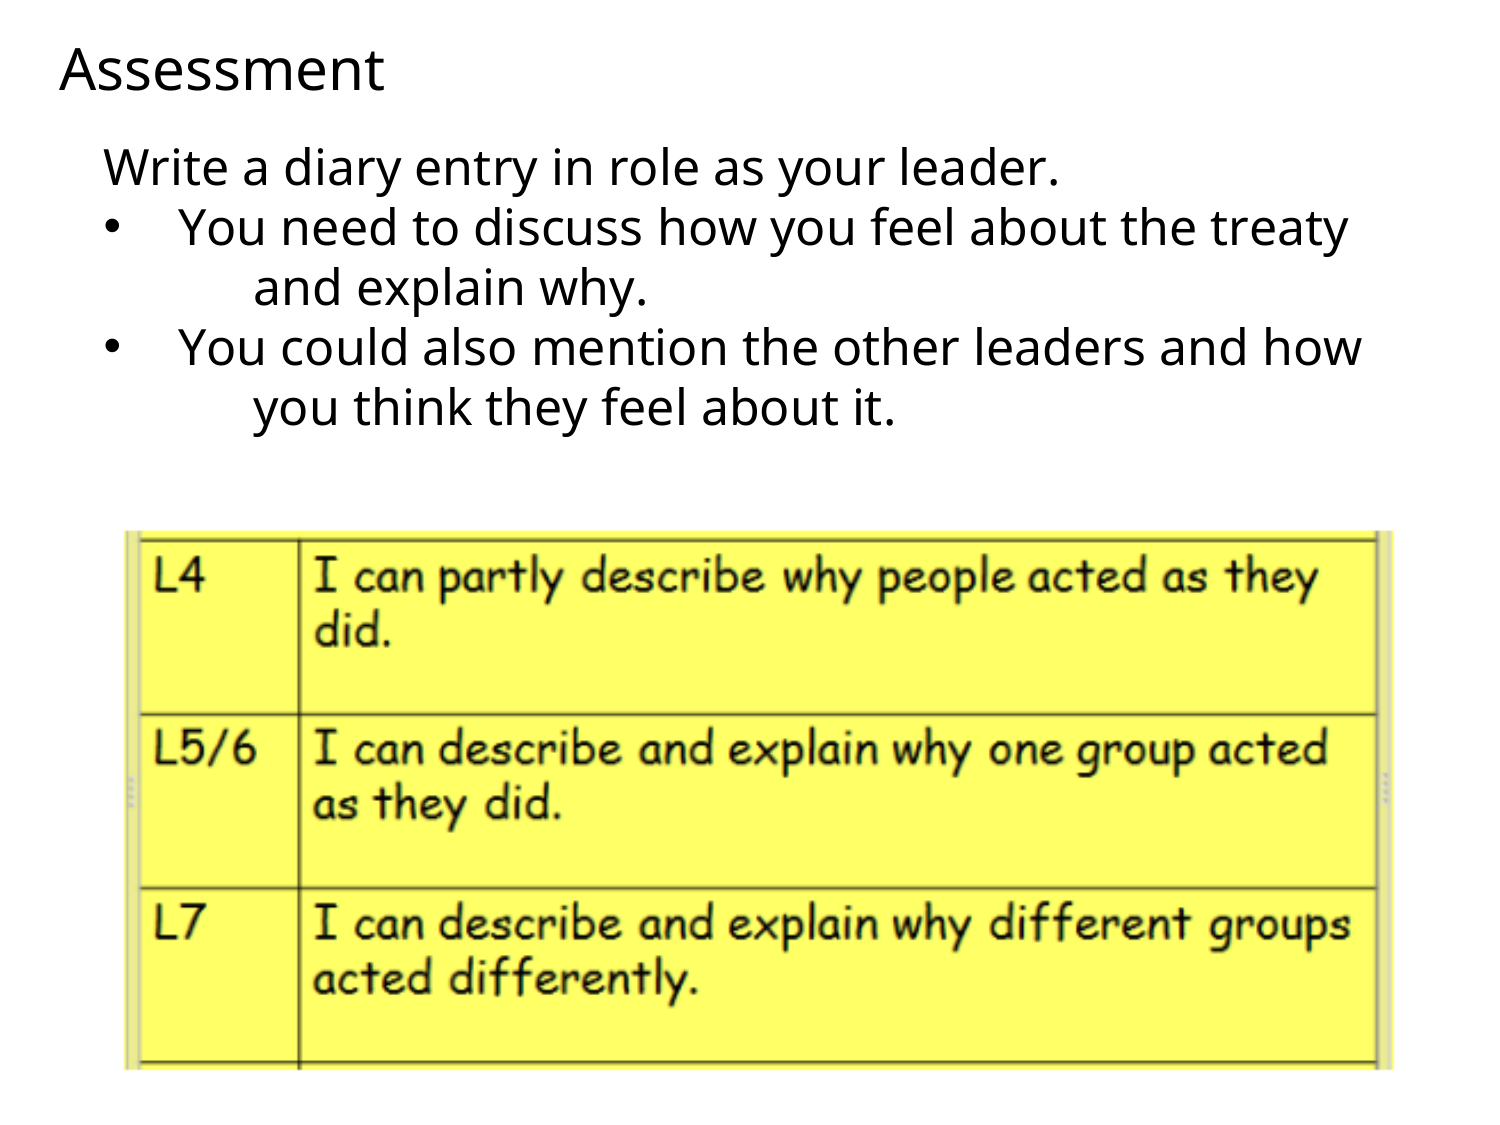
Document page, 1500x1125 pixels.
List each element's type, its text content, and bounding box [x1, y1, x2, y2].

text_box Write a diary entry in role as your leader. You need to discuss how you feel about the treaty and explain why. You could also mention the other leaders and how you think they feel about it. [89, 128, 1430, 443]
picture [88, 456, 1431, 1107]
text_box Assessment [44, 24, 1479, 109]
